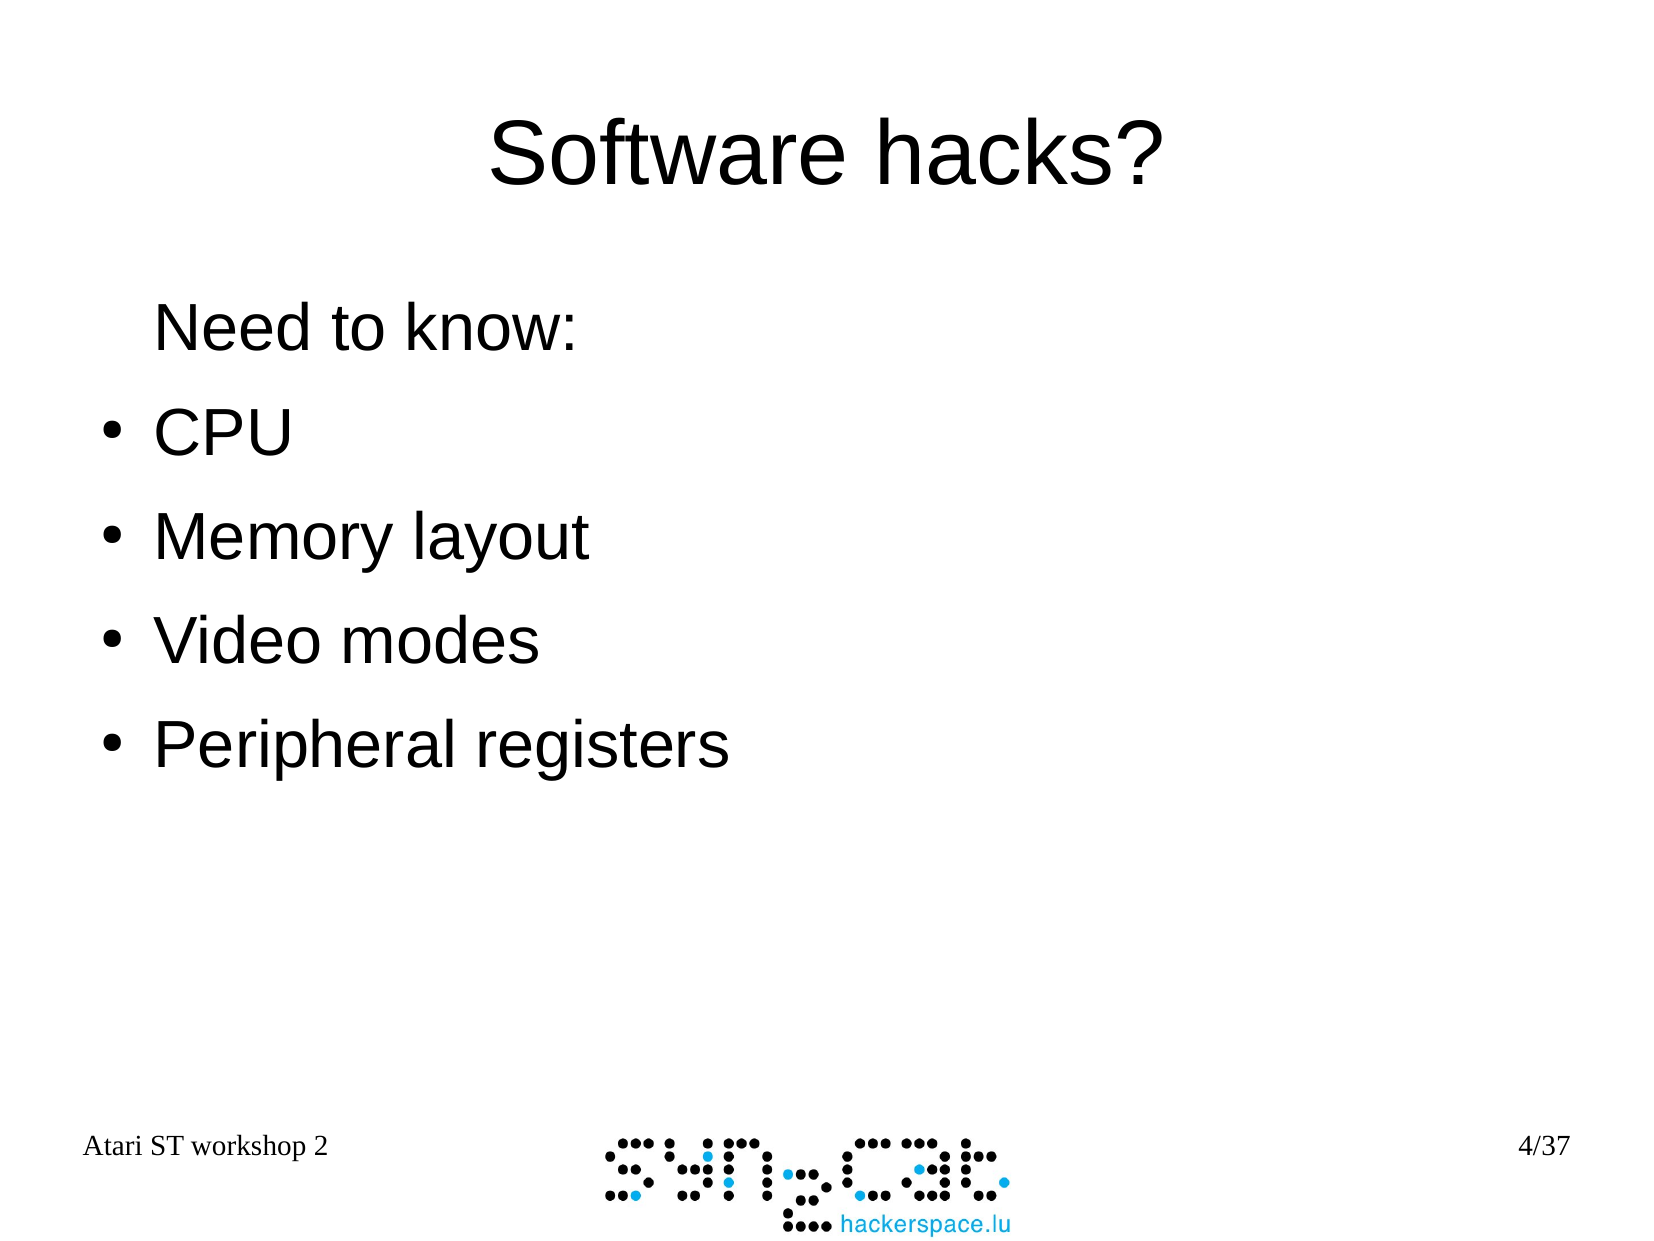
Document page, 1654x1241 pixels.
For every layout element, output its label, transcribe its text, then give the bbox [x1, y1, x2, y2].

list Need to know: CPU Memory layout Video modes Peripheral registers [82, 290, 1571, 1109]
picture [600, 1124, 1025, 1241]
title Software hacks? [82, 49, 1571, 257]
